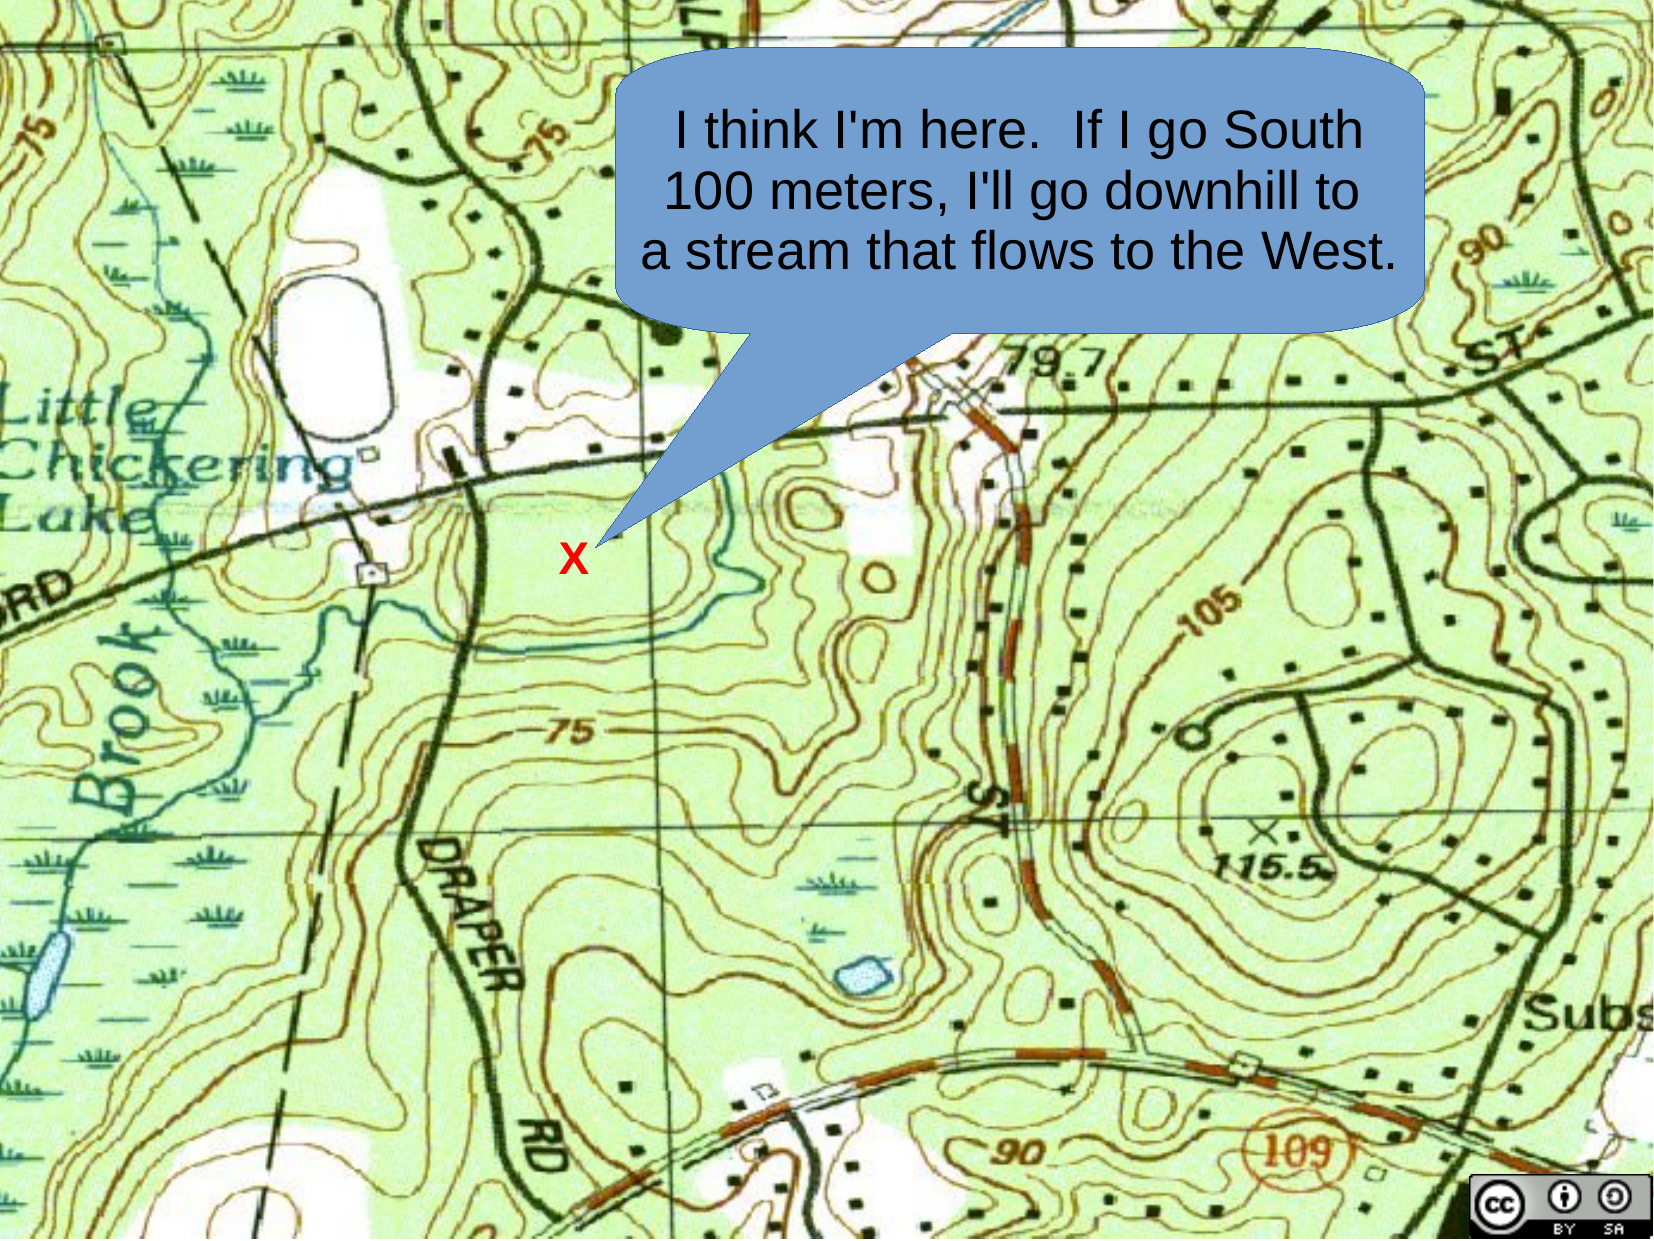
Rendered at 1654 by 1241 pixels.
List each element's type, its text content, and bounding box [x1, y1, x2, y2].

text_box X [543, 525, 604, 593]
picture [0, 0, 1654, 1239]
text_box I think I'm here. If I go South 100 meters, I'll go downhill to a stream that flows to the West. [595, 47, 1425, 548]
